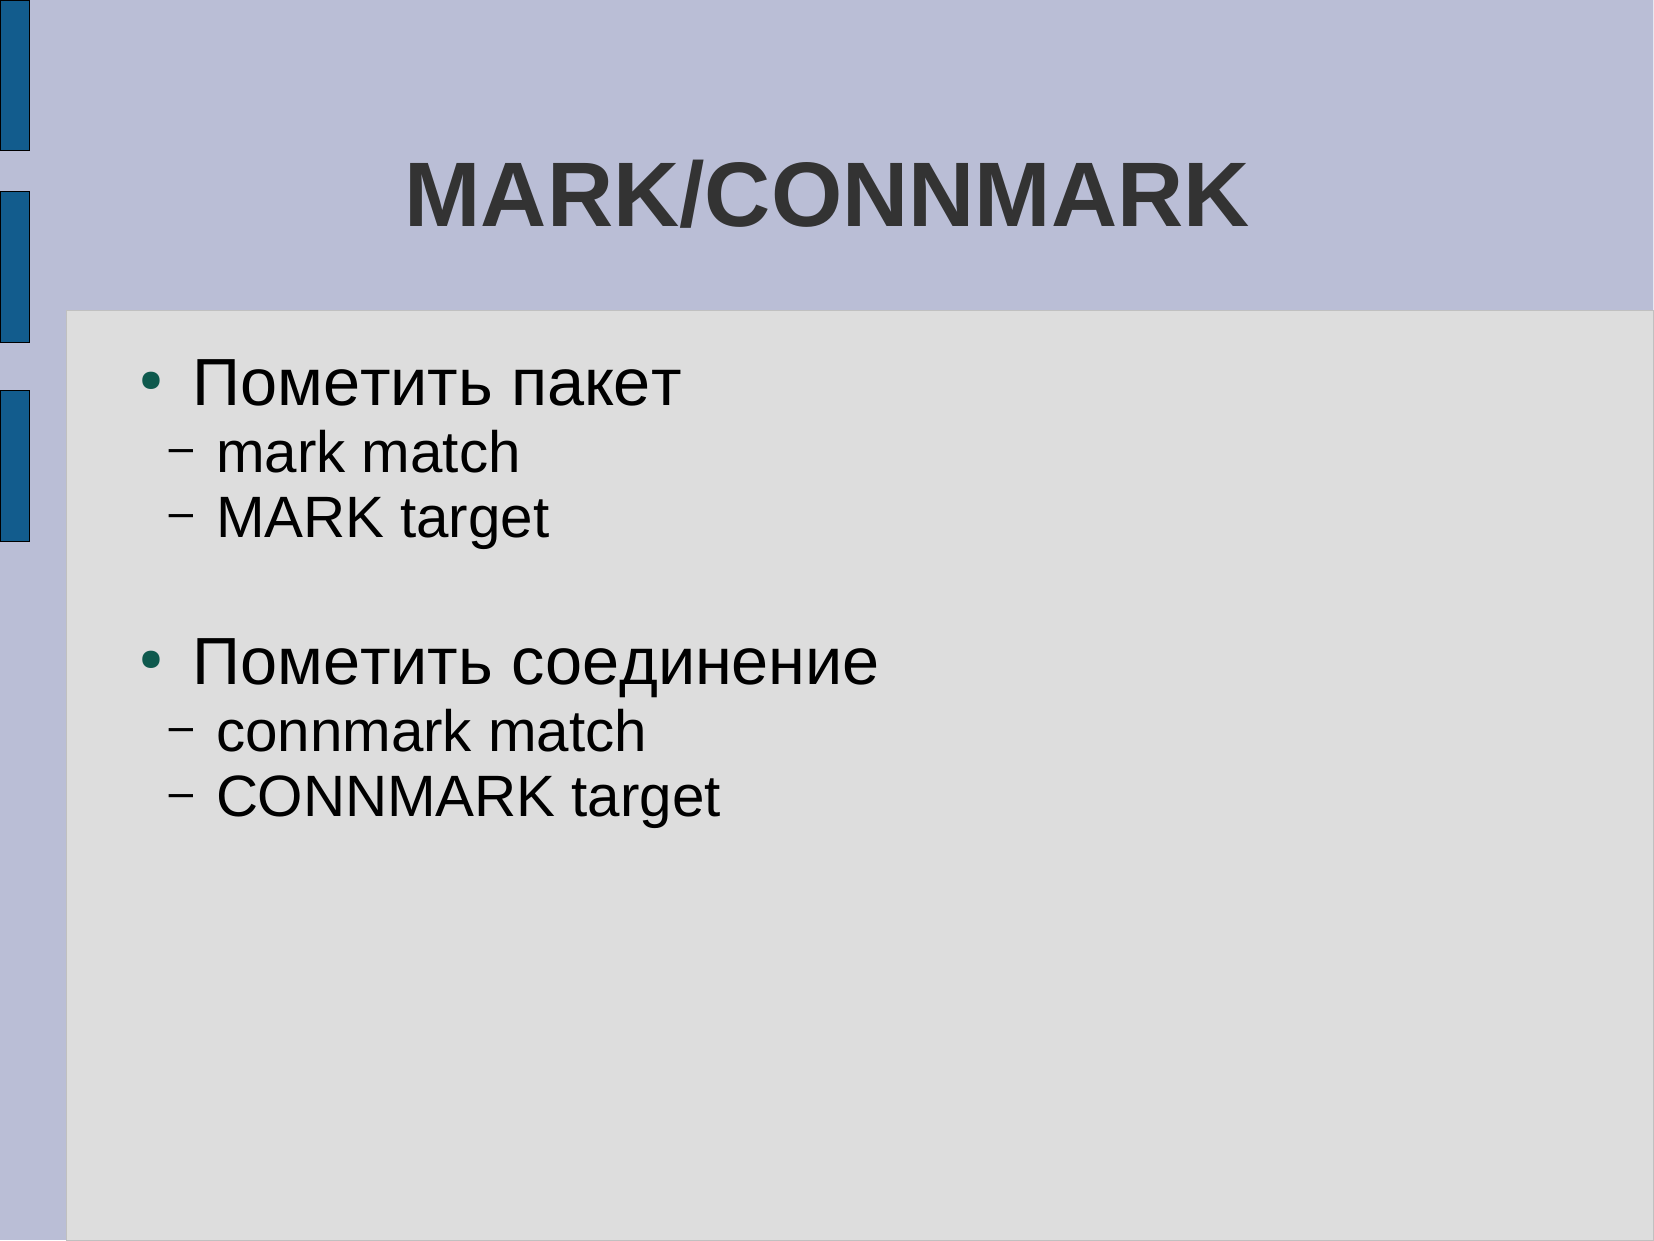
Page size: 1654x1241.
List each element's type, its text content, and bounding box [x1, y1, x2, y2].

title MARK/CONNMARK [121, 91, 1534, 299]
list Пометить пакет mark match MARK target Пометить соединение connmark match CONNMARK target [121, 344, 1534, 1164]
